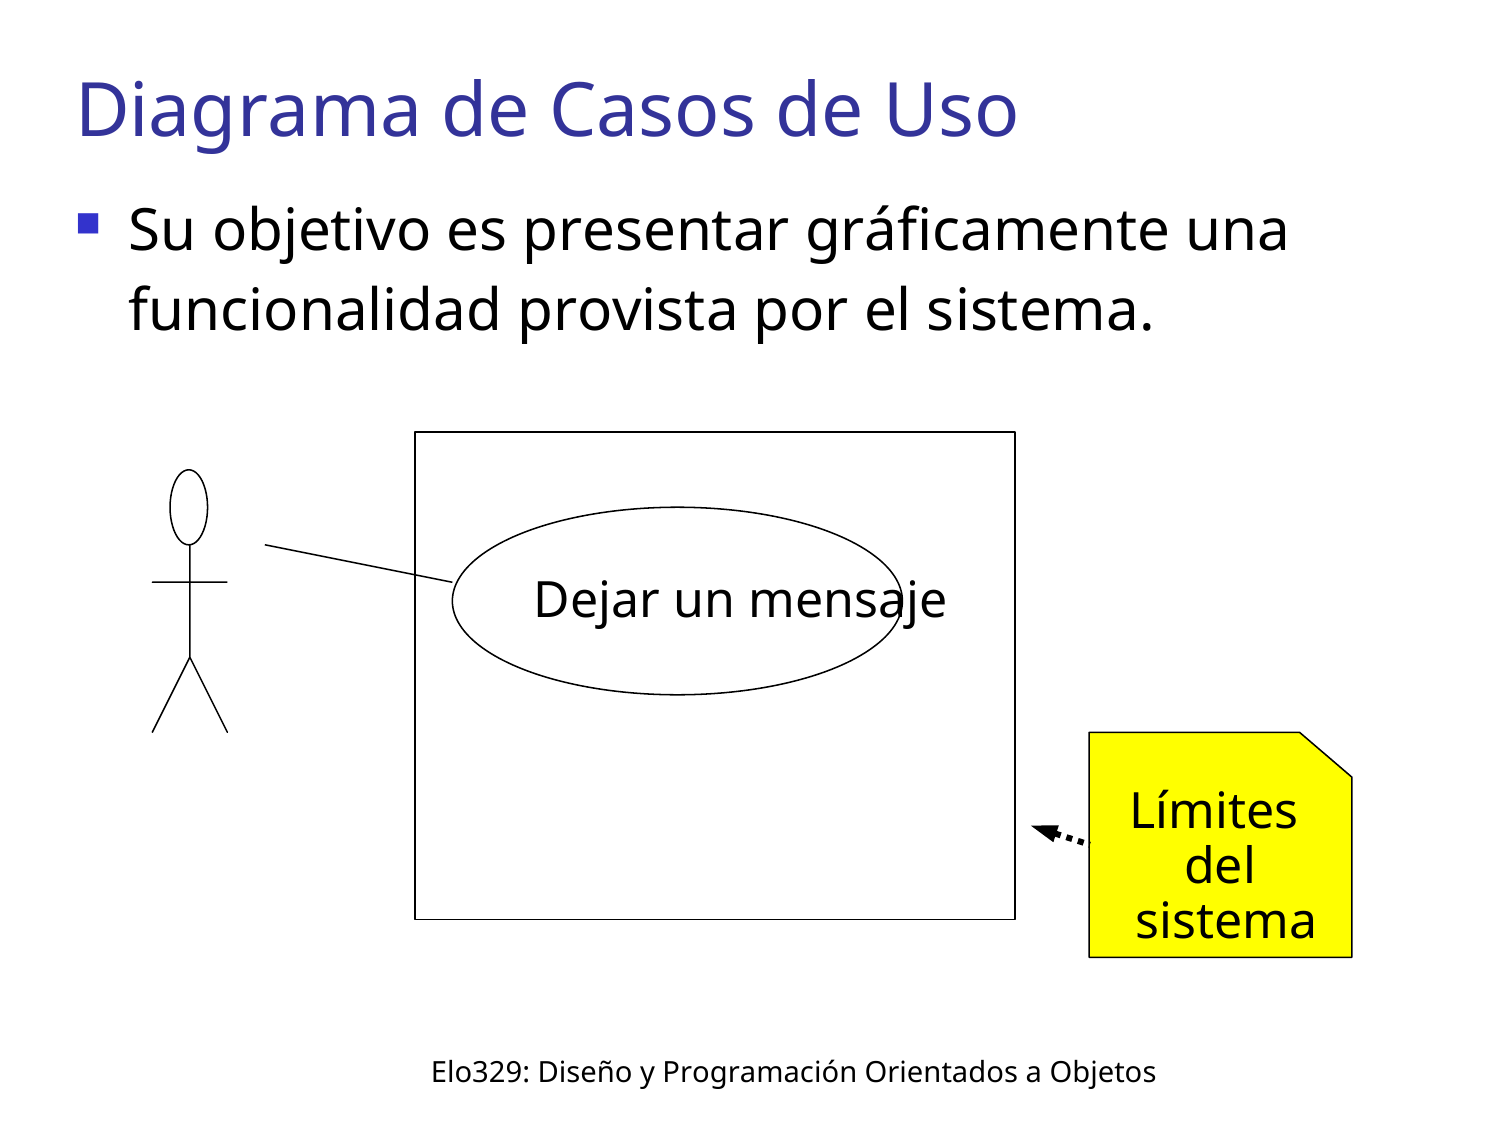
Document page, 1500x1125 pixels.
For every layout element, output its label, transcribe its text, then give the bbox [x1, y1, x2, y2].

list Su objetivo es presentar gráficamente una funcionalidad provista por el sistema. [75, 187, 1446, 1051]
text_box Límites del sistema [1089, 732, 1352, 958]
text_box Dejar un mensaje [452, 507, 903, 695]
title Diagrama de Casos de Uso [75, 25, 1449, 188]
